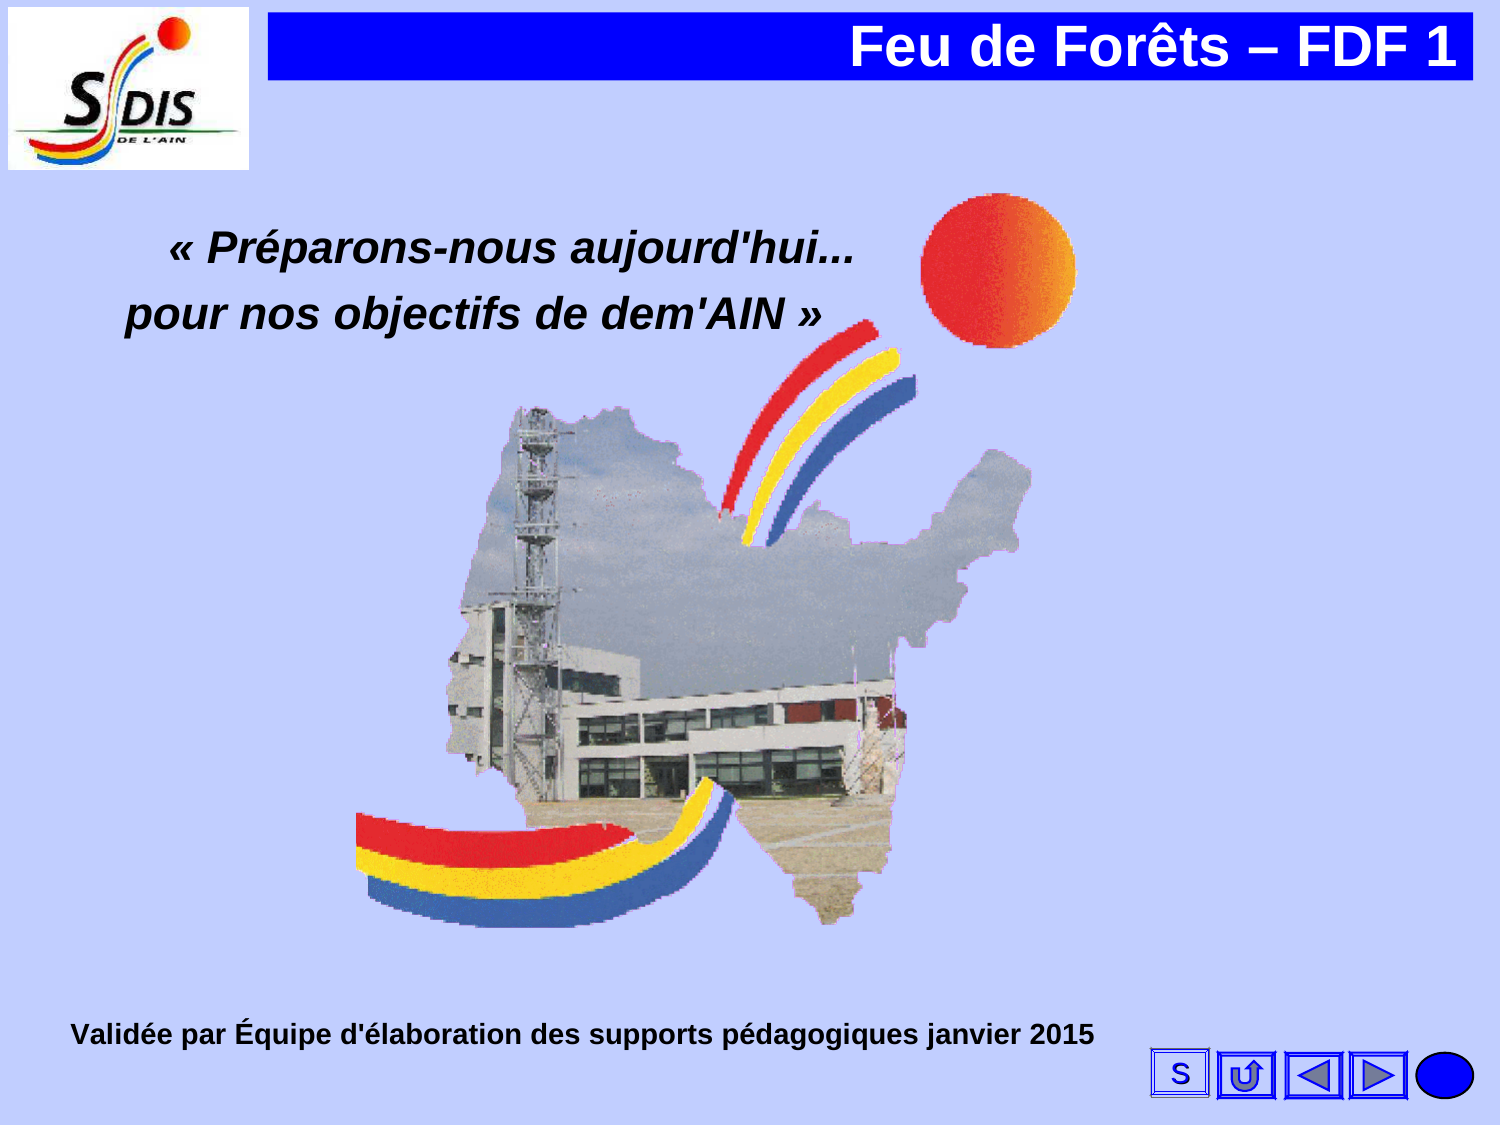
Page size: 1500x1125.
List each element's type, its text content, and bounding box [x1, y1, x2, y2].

text_box Feu de Forêts – FDF 1 [1152, 12, 1474, 81]
text_box Validée par Équipe d'élaboration des supports pédagogiques janvier 2015 [55, 1010, 356, 1059]
text_box Feu de Forêts – FDF 1 [267, 12, 356, 81]
text_box [1416, 1052, 1474, 1099]
picture [356, 0, 1152, 1125]
picture [8, 7, 249, 170]
list « Préparons-nous aujourd'hui... pour nos objectifs de dem'AIN » [53, 214, 916, 463]
